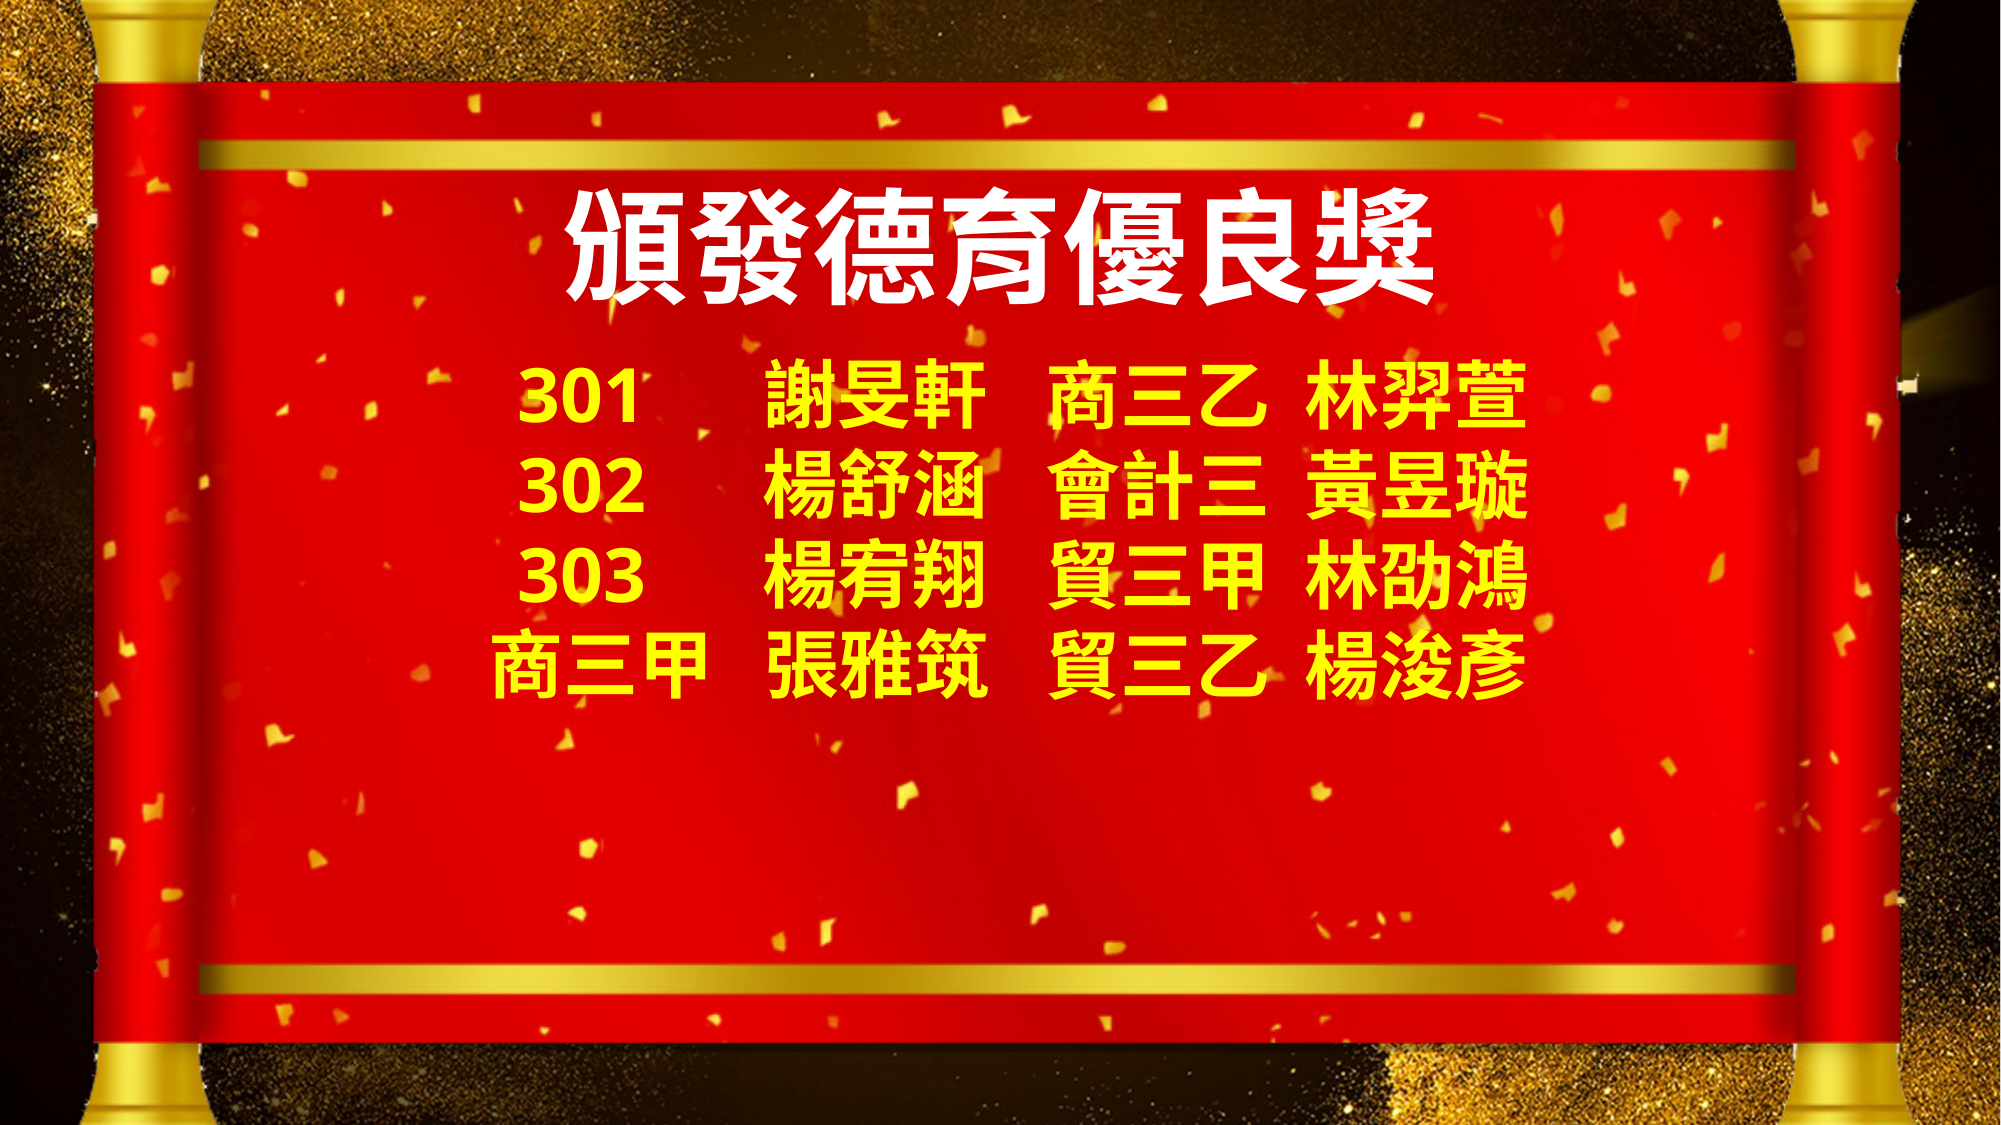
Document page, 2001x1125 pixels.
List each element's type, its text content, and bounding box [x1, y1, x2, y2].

text_box 301 謝旻軒 302 楊舒涵 303 楊宥翔 商三甲 張雅筑 [391, 339, 1036, 719]
text_box 商三乙 林羿萱 會計三 黃昱璇 貿三甲 林劭鴻 貿三乙 楊浚彥 [983, 340, 1592, 720]
text_box 頒發德育優良獎 [451, 162, 1549, 330]
